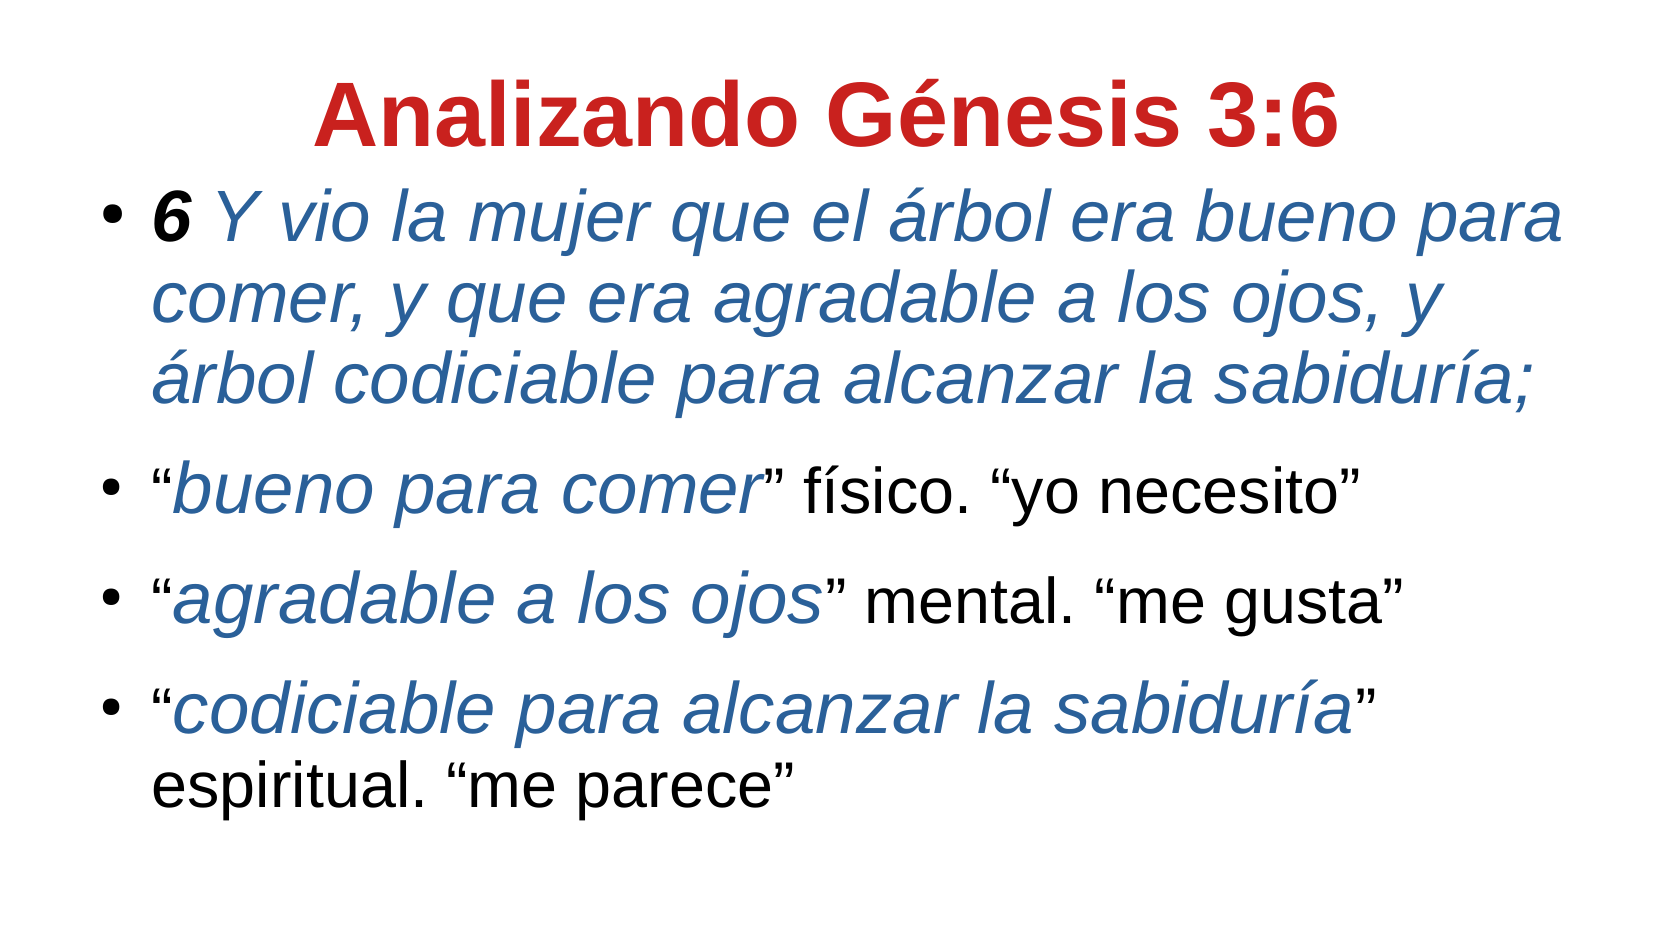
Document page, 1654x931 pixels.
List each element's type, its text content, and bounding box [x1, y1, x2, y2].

list 6 Y vio la mujer que el árbol era bueno para comer, y que era agradable a los ojos, y árbol codiciable para alcanzar la sabiduría; “bueno para comer” físico. “yo necesito” “agradable a los ojos” mental. “me gusta” “codiciable para alcanzar la sabiduría” espiritual. “me parece” [82, 175, 1571, 888]
title Analizando Génesis 3:6 [82, 37, 1571, 175]
